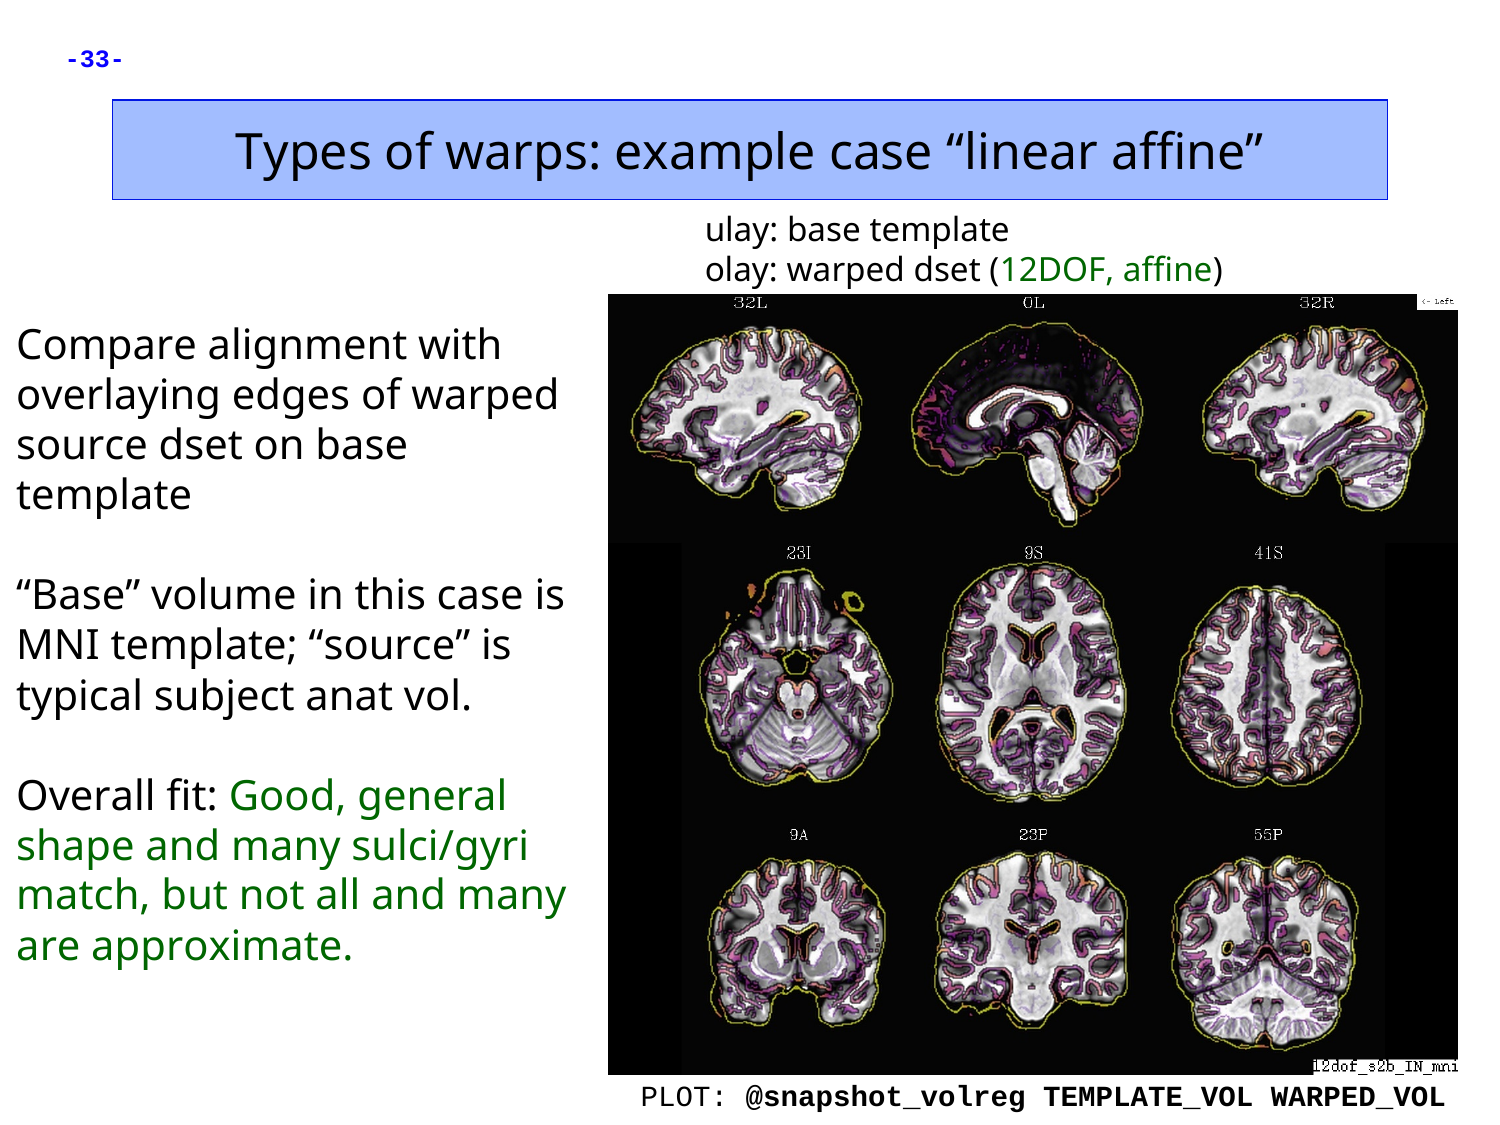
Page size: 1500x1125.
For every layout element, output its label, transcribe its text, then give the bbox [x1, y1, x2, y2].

text_box Compare alignment with overlaying edges of warped source dset on base template “Base” volume in this case is MNI template; “source” is typical subject anat vol. Overall fit: Good, general shape and many sulci/gyri match, but not all and many are approximate. [0, 309, 600, 928]
text_box PLOT: @snapshot_volreg TEMPLATE_VOL WARPED_VOL [624, 1068, 1488, 1124]
text_box ulay: base template olay: warped dset (12DOF, affine) [688, 199, 1290, 298]
text_box Types of warps: example case “linear affine” [112, 99, 1388, 200]
picture [608, 294, 1458, 1075]
